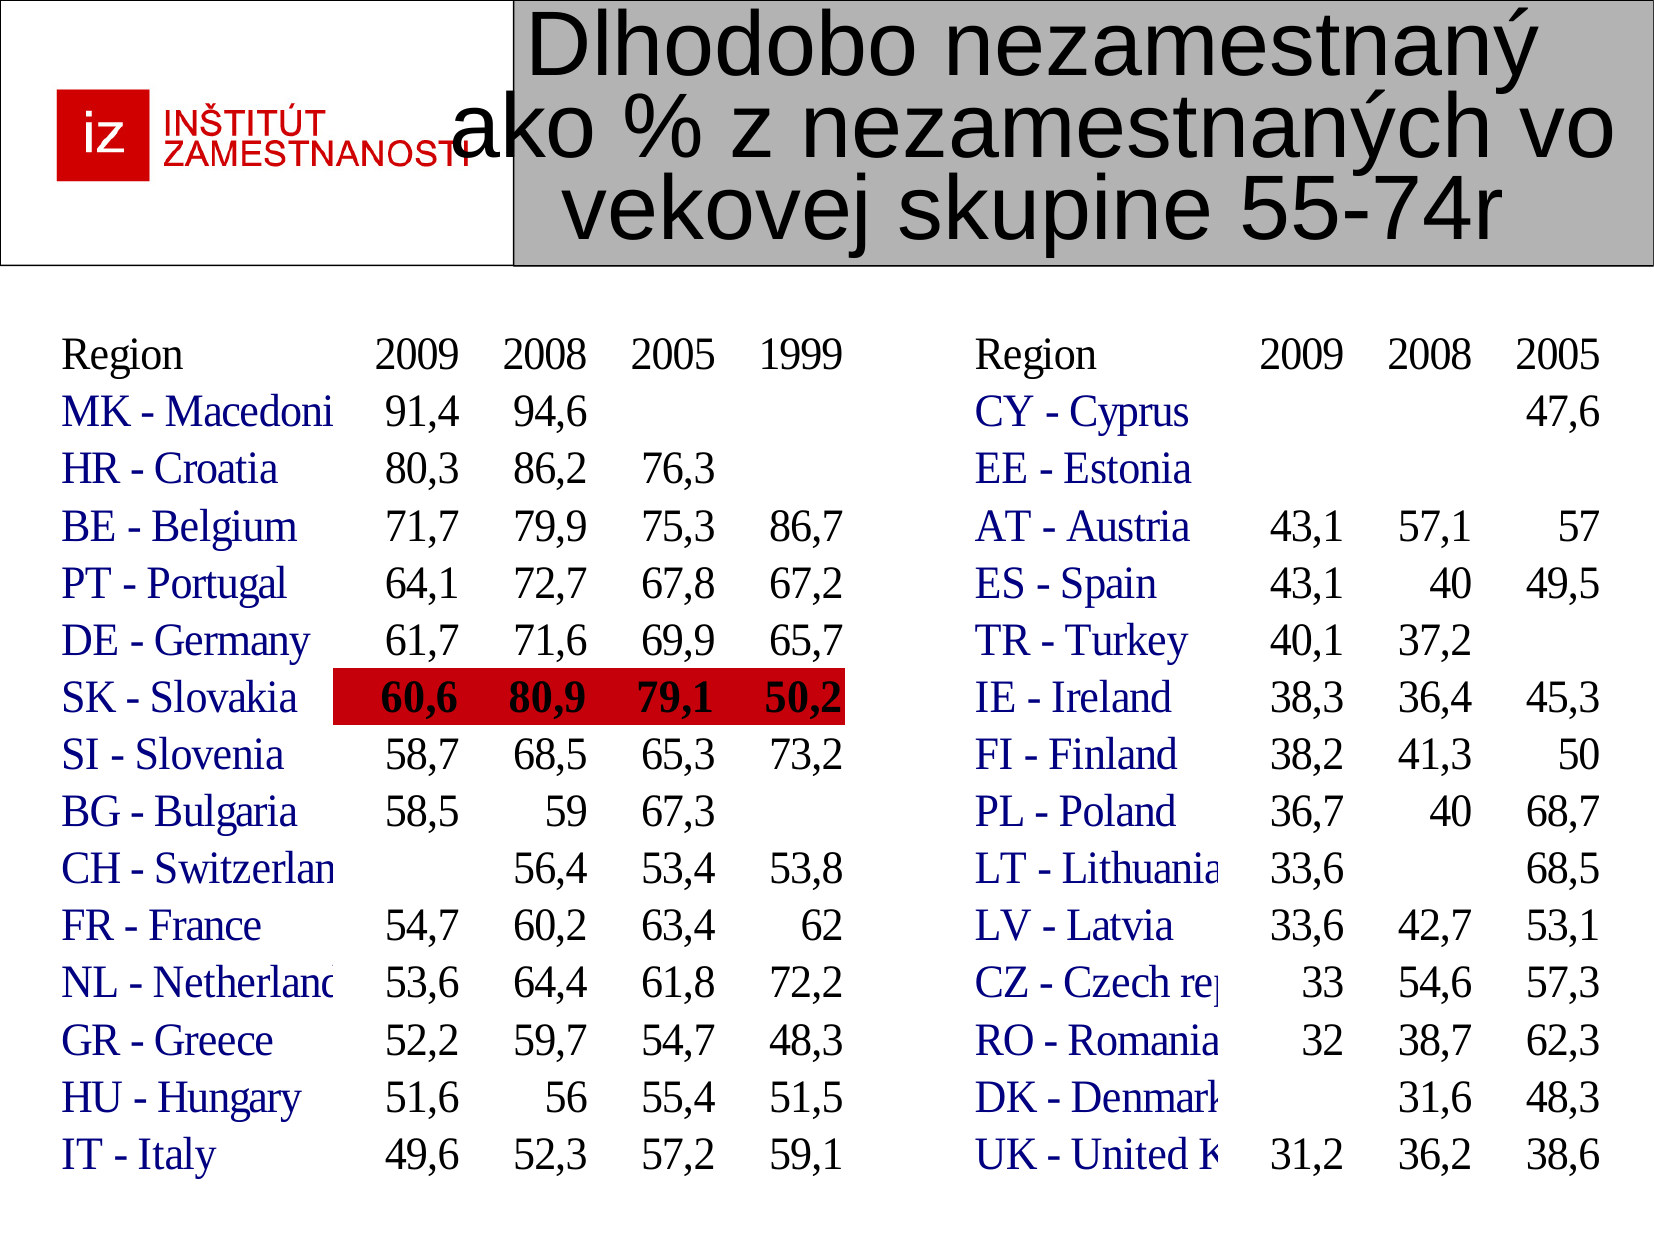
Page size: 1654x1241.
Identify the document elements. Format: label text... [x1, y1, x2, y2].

chart [59, 324, 1604, 1185]
picture [5, 8, 442, 257]
title Dlhodobo nezamestnaný ako % z nezamestnaných vo vekovej skupine 55-74r [442, 0, 1625, 267]
